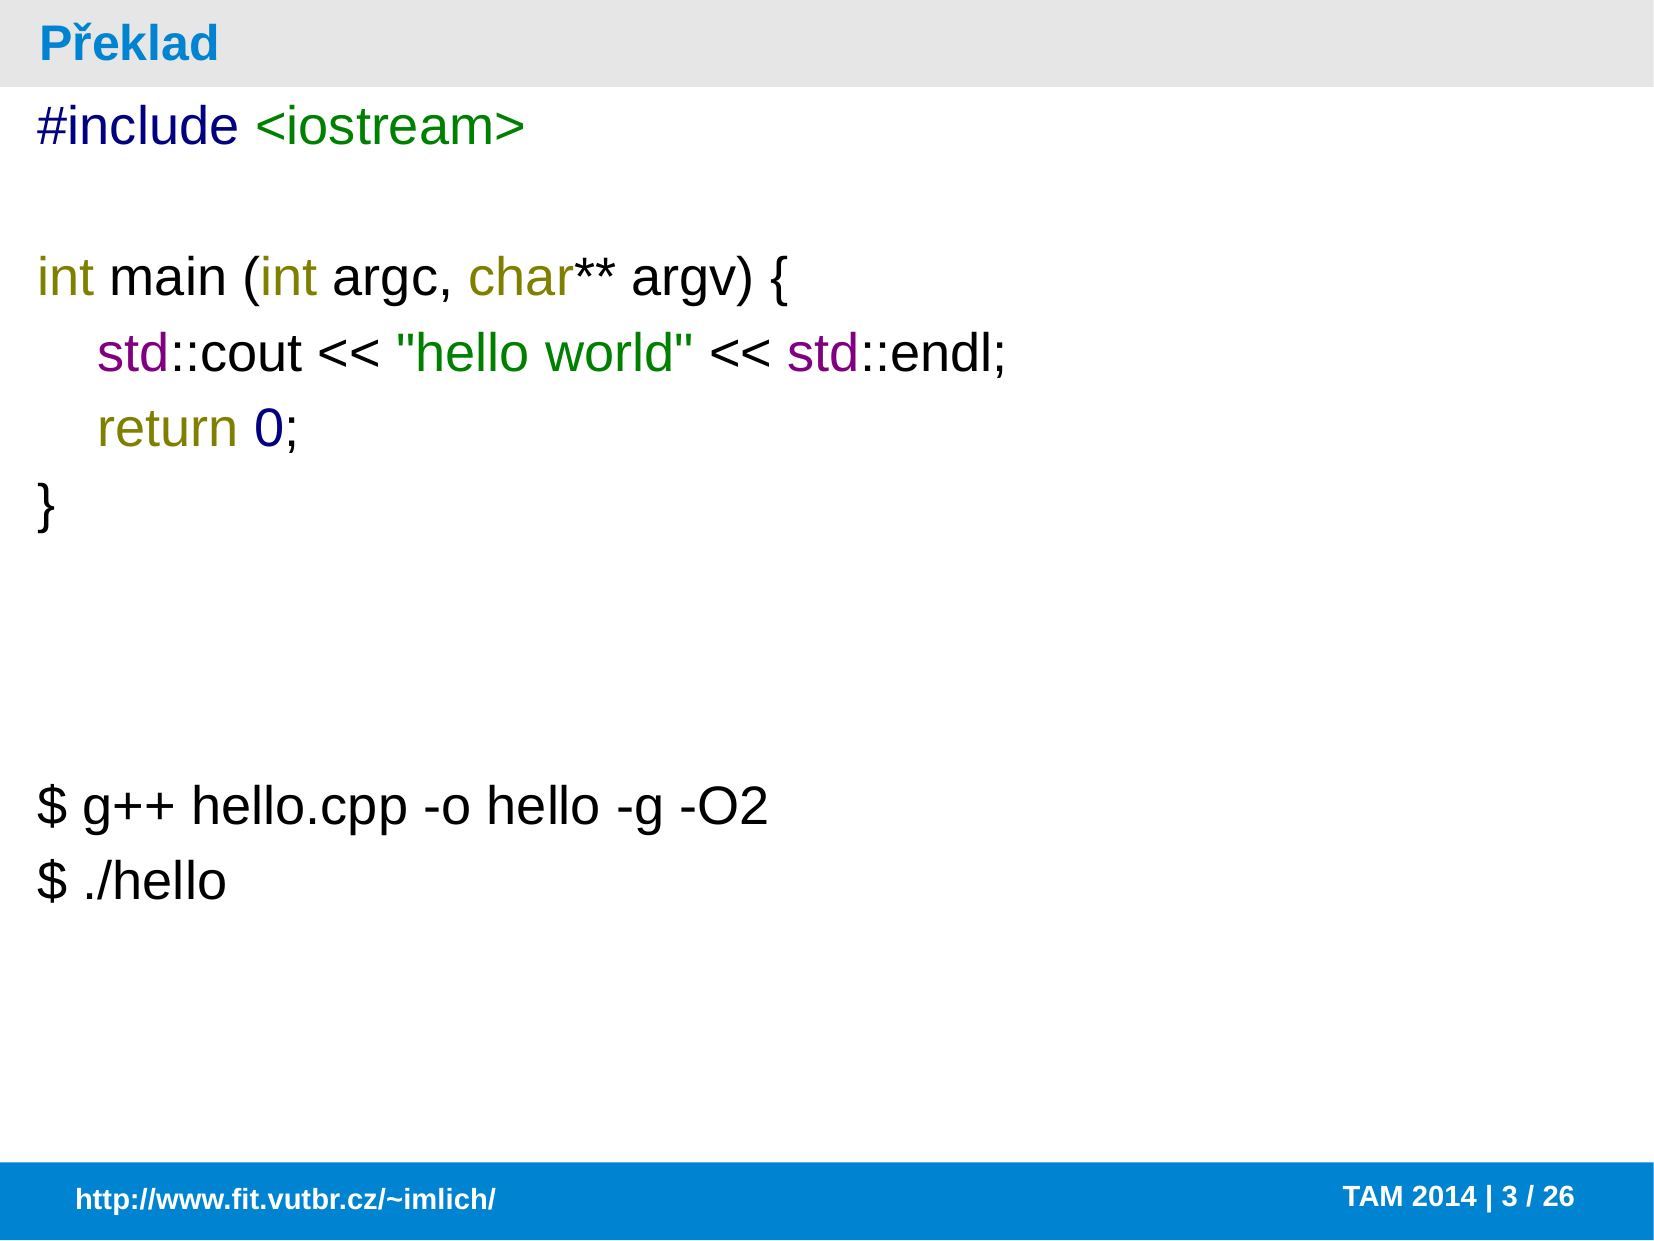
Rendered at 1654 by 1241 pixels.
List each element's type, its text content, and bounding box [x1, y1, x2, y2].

title Překlad [39, 5, 1615, 81]
list #include <iostream> int main (int argc, char** argv) { std::cout << "hello world" << std::endl; return 0; } $ g++ hello.cpp -o hello -g -O2 $ ./hello [37, 95, 1613, 1163]
